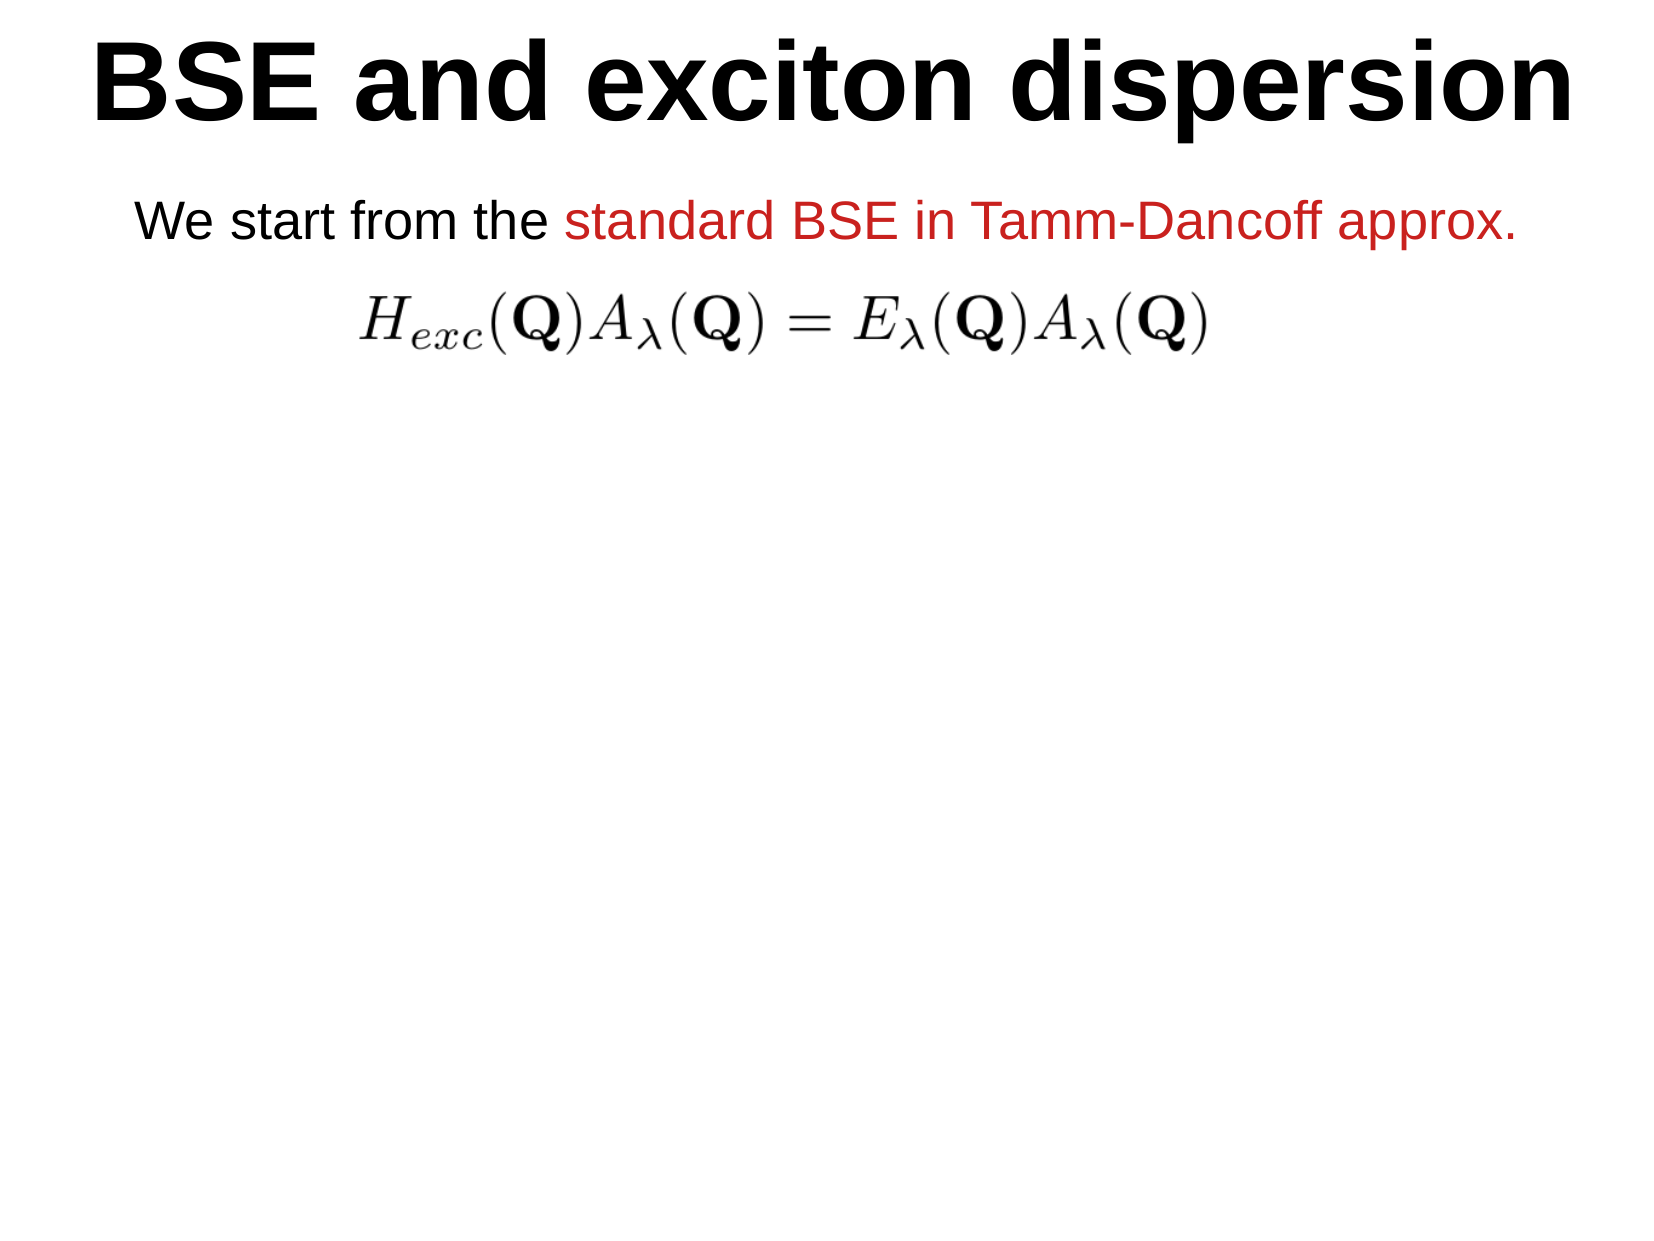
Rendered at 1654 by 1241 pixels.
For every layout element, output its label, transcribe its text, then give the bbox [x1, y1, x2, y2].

picture [345, 274, 1216, 366]
text_box We start from the standard BSE in Tamm-Dancoff approx. [120, 183, 1546, 274]
title BSE and exciton dispersion [90, 0, 1579, 163]
